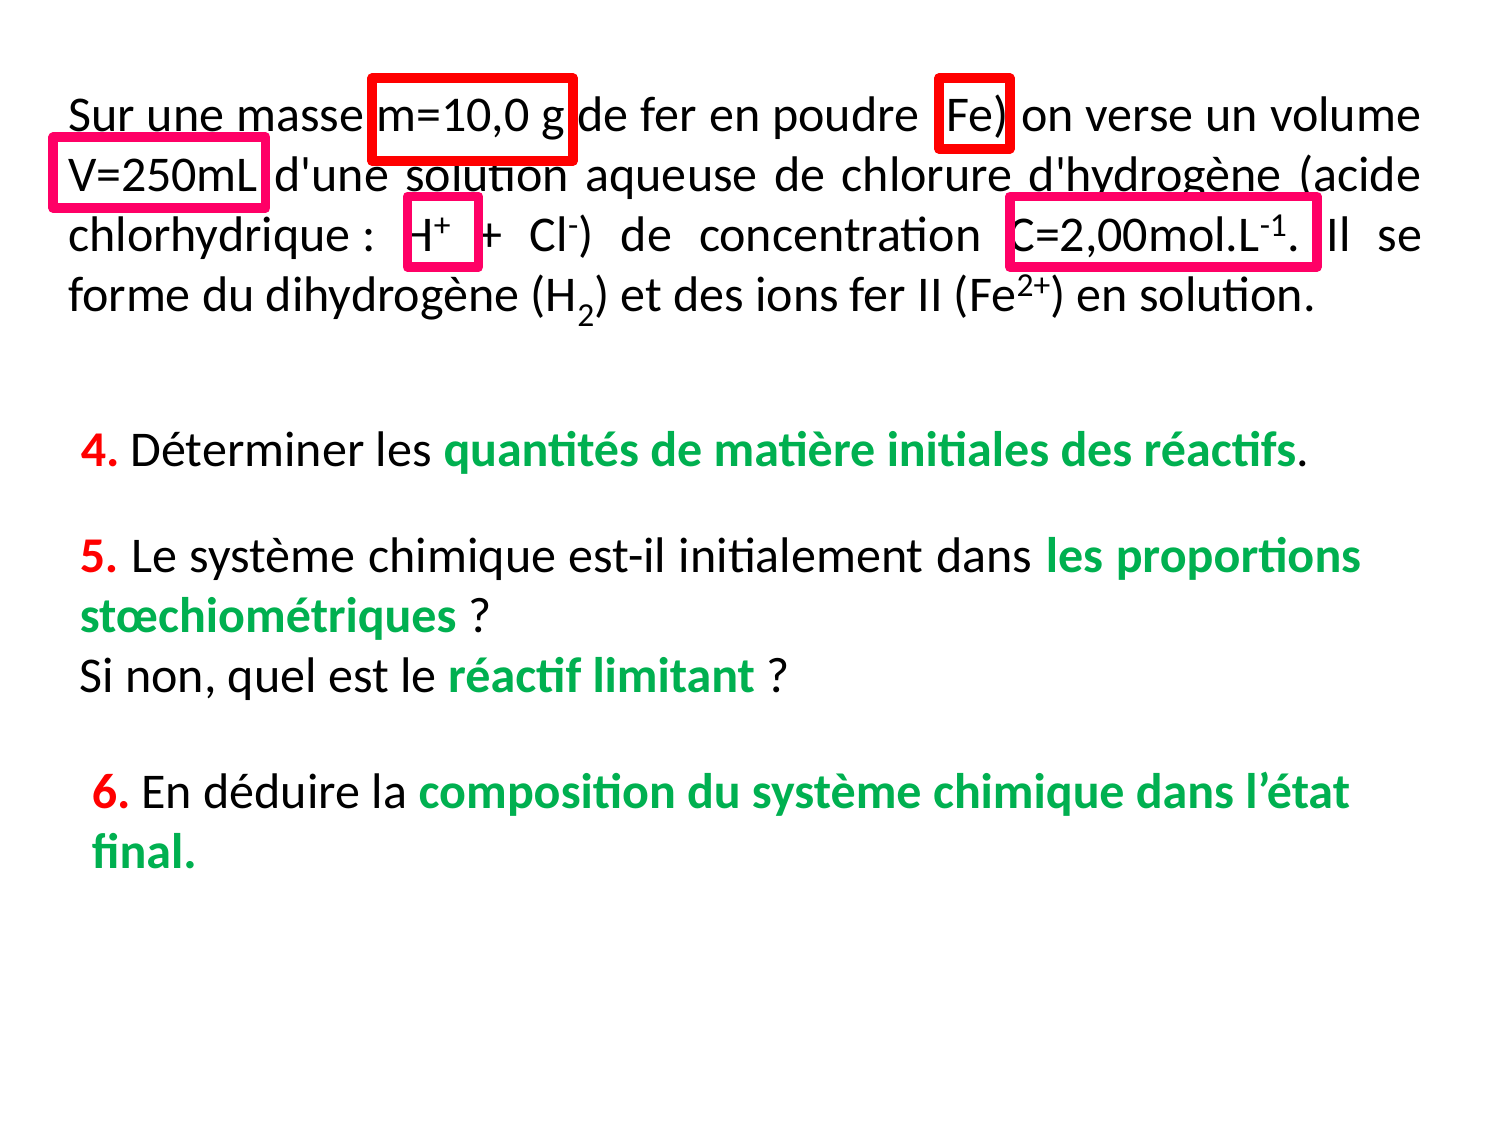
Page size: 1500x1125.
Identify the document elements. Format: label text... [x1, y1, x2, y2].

text_box Sur une masse m=10,0 g de fer en poudre (Fe) on verse un volume V=250mL d'une solution aqueuse de chlorure d'hydrogène (acide chlorhydrique : H+ + Cl-) de concentration C=2,00mol.L-1. Il se forme du dihydrogène (H2) et des ions fer II (Fe2+) en solution. [53, 73, 1441, 340]
text_box 5. Le système chimique est-il initialement dans les proportions stœchiométriques ? Si non, quel est le réactif limitant ? [65, 515, 1388, 710]
text_box Sur une masse m=10,0 g de fer en poudre (Fe) on verse un volume V=250mL d'une solution aqueuse de chlorure d'hydrogène (acide chlorhydrique : H+ + Cl-) de concentration C=2,00mol.L-1. Il se forme du dihydrogène (H2) et des ions fer II (Fe2+) en solution. [58, 142, 261, 203]
text_box Sur une masse m=10,0 g de fer en poudre (Fe) on verse un volume V=250mL d'une solution aqueuse de chlorure d'hydrogène (acide chlorhydrique : H+ + Cl-) de concentration C=2,00mol.L-1. Il se forme du dihydrogène (H2) et des ions fer II (Fe2+) en solution. [377, 83, 568, 156]
text_box 6. En déduire la composition du système chimique dans l’état final. [77, 751, 1388, 887]
text_box 4. Déterminer les quantités de matière initiales des réactifs. [66, 409, 1325, 484]
